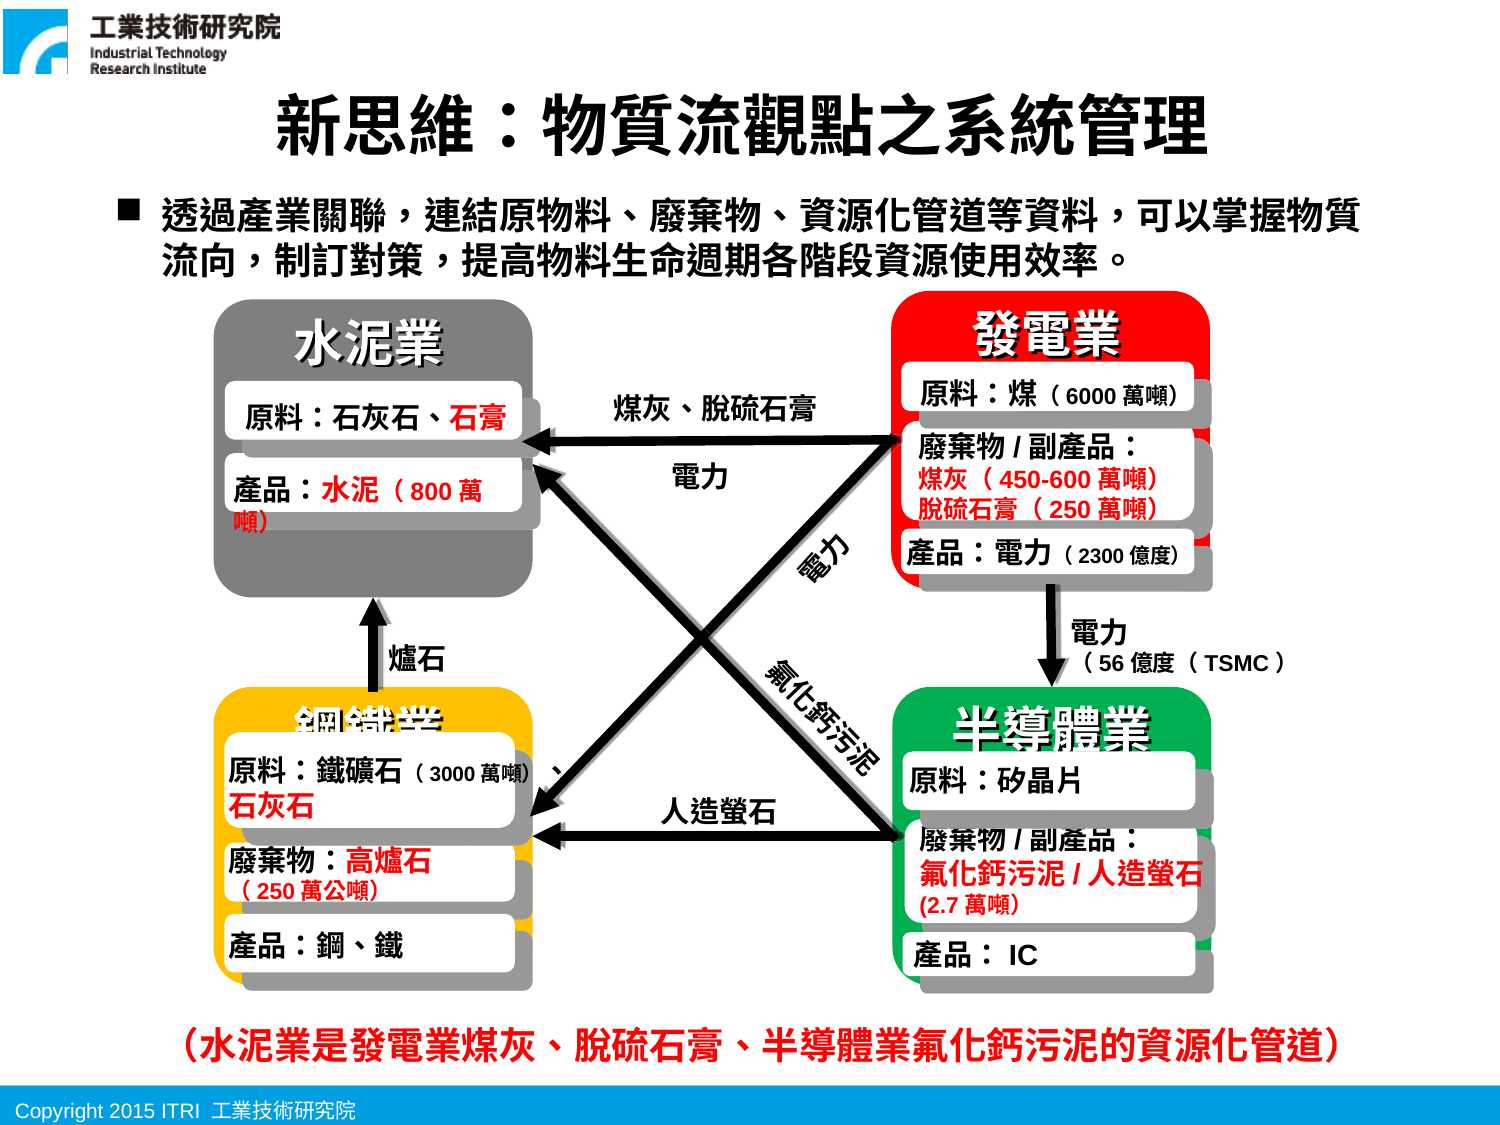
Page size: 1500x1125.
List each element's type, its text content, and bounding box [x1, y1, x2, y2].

text_box 透過產業關聯，連結原物料、廢棄物、資源化管道等資料，可以掌握物質流向，制訂對策，提高物料生命週期各階段資源使用效率。 [100, 184, 1407, 291]
text_box 廢棄物/副產品： 煤灰（450-600萬噸） 脫硫石膏（250萬噸） [903, 420, 1281, 532]
text_box 爐石 [373, 632, 481, 684]
title 新思維：物質流觀點之系統管理 [41, 78, 1444, 171]
text_box 產品：IC [899, 928, 1181, 980]
text_box 電力 [772, 508, 872, 611]
text_box 原料：石灰石、石膏 [230, 391, 543, 443]
text_box 電力 （56億度（TSMC） [1055, 606, 1400, 685]
text_box （水泥業是發電業煤灰、脫硫石膏、半導體業氟化鈣污泥的資源化管道） [146, 1014, 1400, 1075]
text_box 原料：煤（6000萬噸） [905, 367, 1230, 419]
text_box [213, 686, 533, 744]
text_box <編號> [74, 1042, 426, 1103]
text_box [891, 290, 1210, 435]
text_box [213, 912, 533, 986]
text_box 發電業 [942, 294, 1150, 361]
text_box [897, 832, 903, 840]
text_box 氟化鈣污泥 [740, 632, 903, 798]
text_box [892, 690, 1212, 830]
text_box 鋼鐵業 [265, 690, 473, 732]
text_box 人造螢石 [619, 785, 819, 836]
text_box 水泥業 [265, 303, 473, 379]
text_box [892, 841, 1212, 986]
text_box [902, 578, 1199, 589]
text_box [896, 436, 902, 443]
text_box 產品：電力（2300億度） [891, 527, 1213, 578]
text_box 廢棄物/副產品： 氟化鈣污泥/人造螢石 (2.7萬噸） [904, 813, 1255, 926]
text_box 廢棄物：高爐石 （250萬公噸） [213, 834, 637, 912]
text_box [213, 299, 533, 598]
picture [19, 9, 280, 74]
text_box [915, 686, 1189, 690]
text_box [891, 444, 903, 527]
text_box 產品：水泥（800萬噸） [218, 464, 541, 545]
text_box 煤灰、脫硫石膏 [591, 382, 834, 434]
text_box 原料：矽晶片 [895, 755, 1177, 806]
text_box 半導體業業 [914, 690, 1190, 752]
text_box 原料：鐵礦石（3000萬噸）、石灰石 [213, 744, 569, 831]
text_box 產品：鋼、鐵 [213, 919, 493, 971]
text_box 電力 [636, 450, 745, 501]
